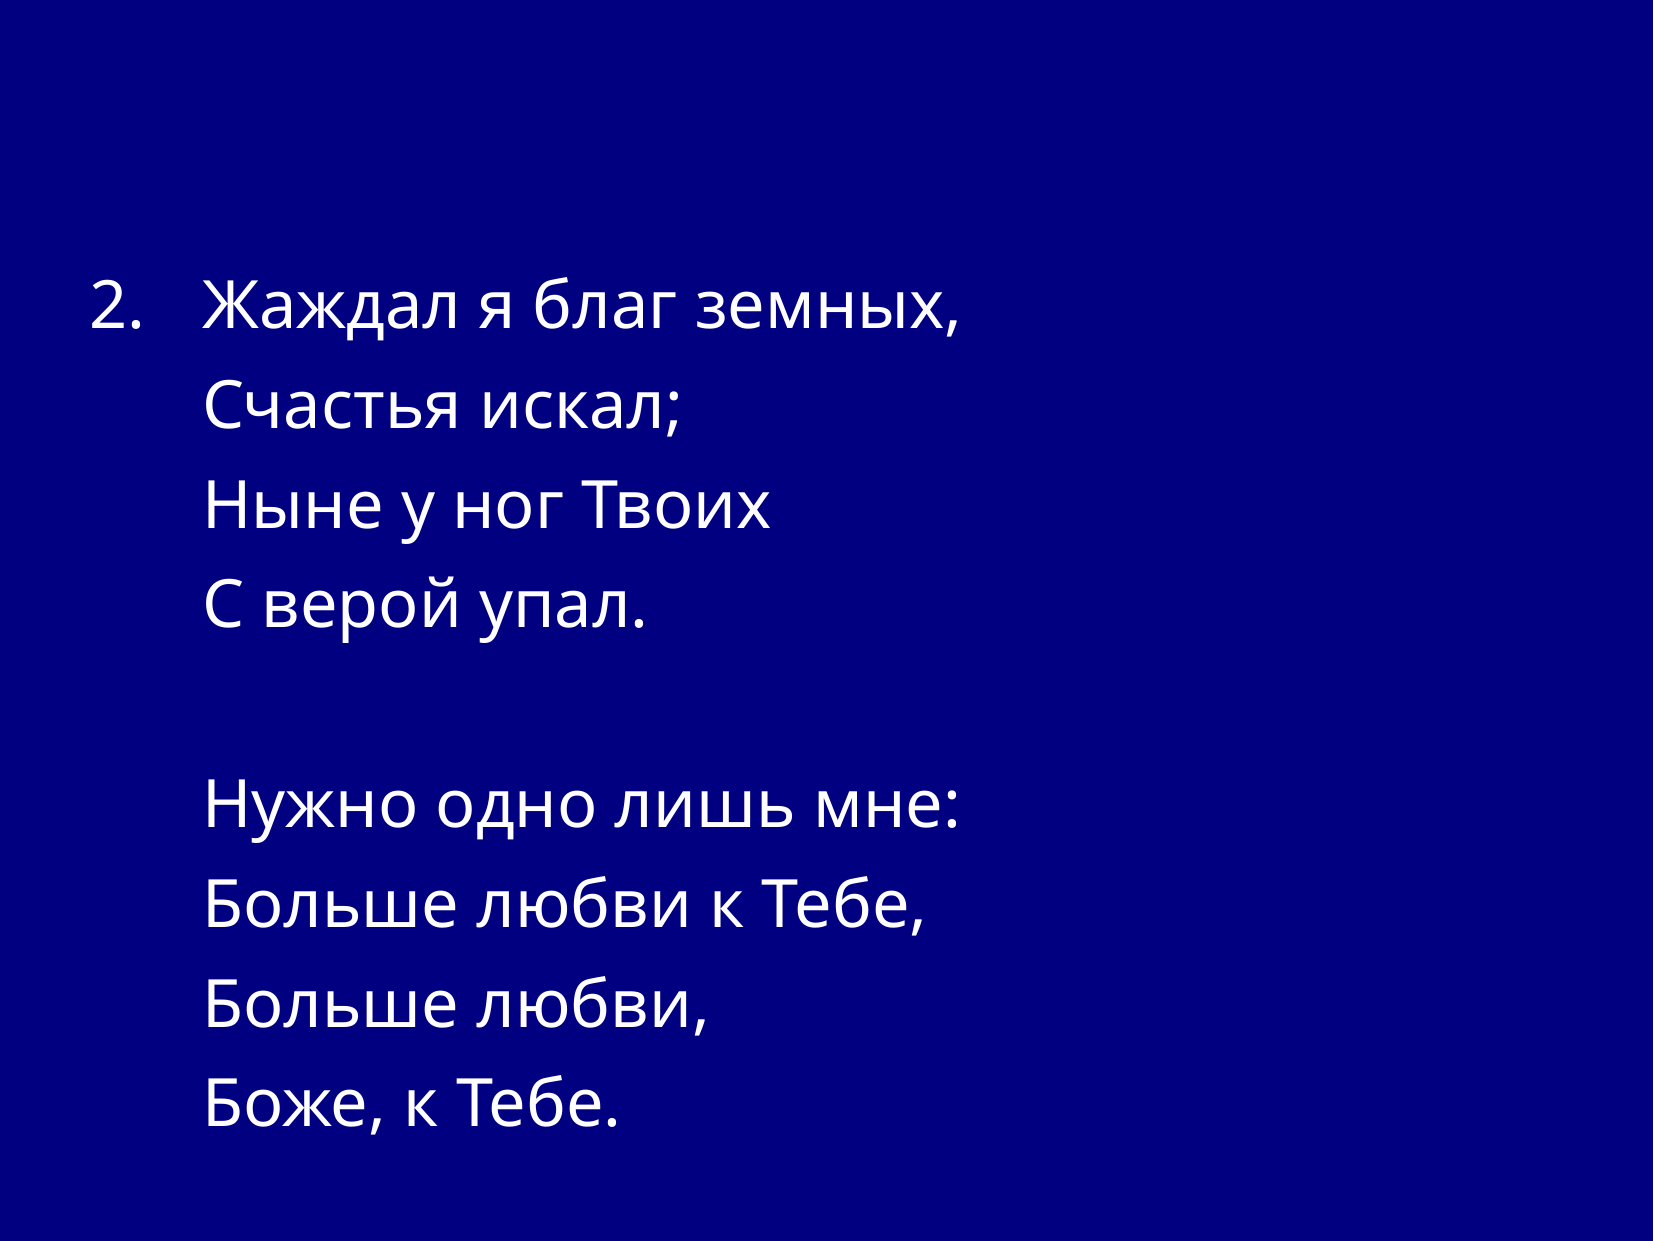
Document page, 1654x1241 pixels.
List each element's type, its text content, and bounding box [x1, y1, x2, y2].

text_box 2. Жаждал я благ земных, Счастья искал; Ныне у ног Твоих С верой упал. Нужно одно лишь мне: Больше любви к Тебе, Больше любви, Боже, к Тебе. [75, 150, 1576, 1163]
